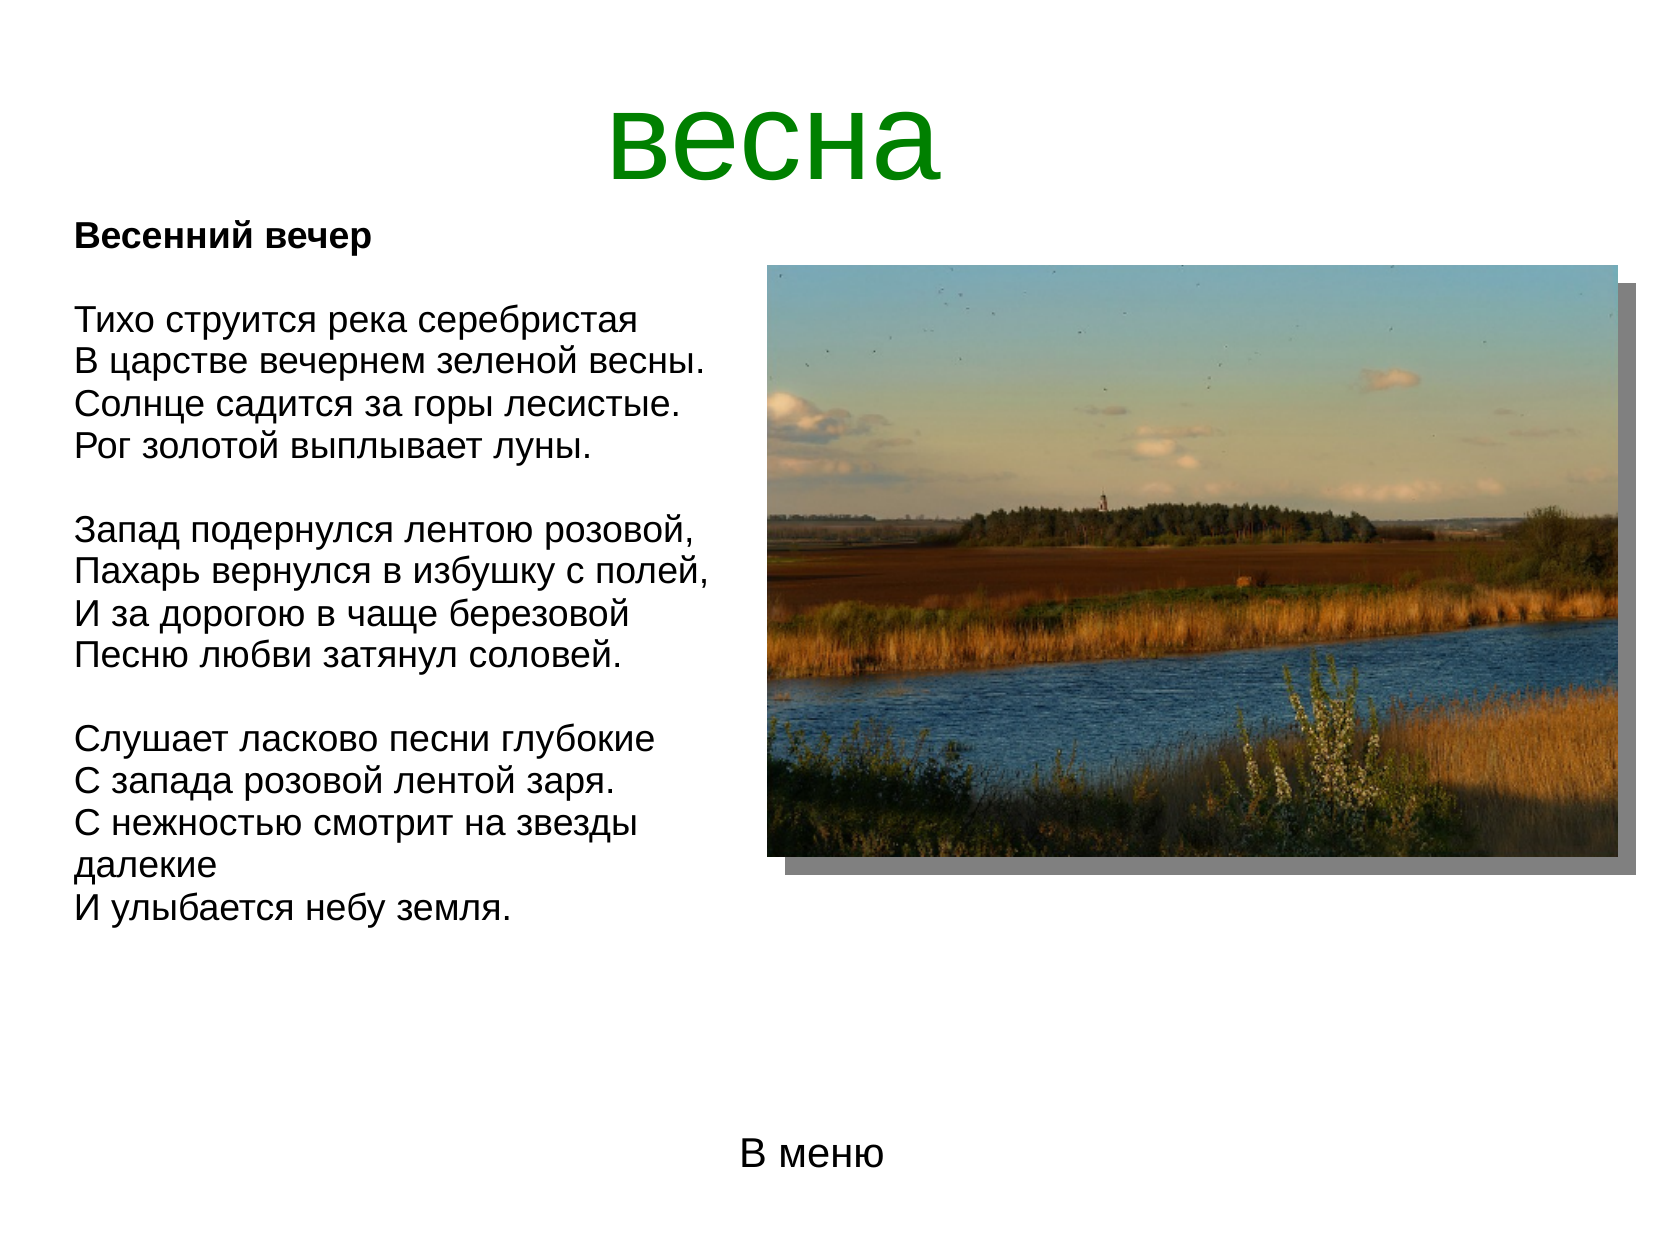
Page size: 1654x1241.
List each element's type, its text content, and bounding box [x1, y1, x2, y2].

text_box В меню [649, 1122, 975, 1184]
picture [767, 265, 1618, 857]
text_box весна [590, 59, 975, 214]
text_box Весенний вечер Тихо струится река серебристая В царстве вечернем зеленой весны. Солнце садится за горы лесистые. Рог золотой выплывает луны. Запад подернулся лентою розовой, Пахарь вернулся в избушку с полей, И за дорогою в чаще березовой Песню любви затянул соловей. Слушает ласково песни глубокие С запада розовой лентой заря. С нежностью смотрит на звезды далекие И улыбается небу земля. [59, 206, 827, 938]
